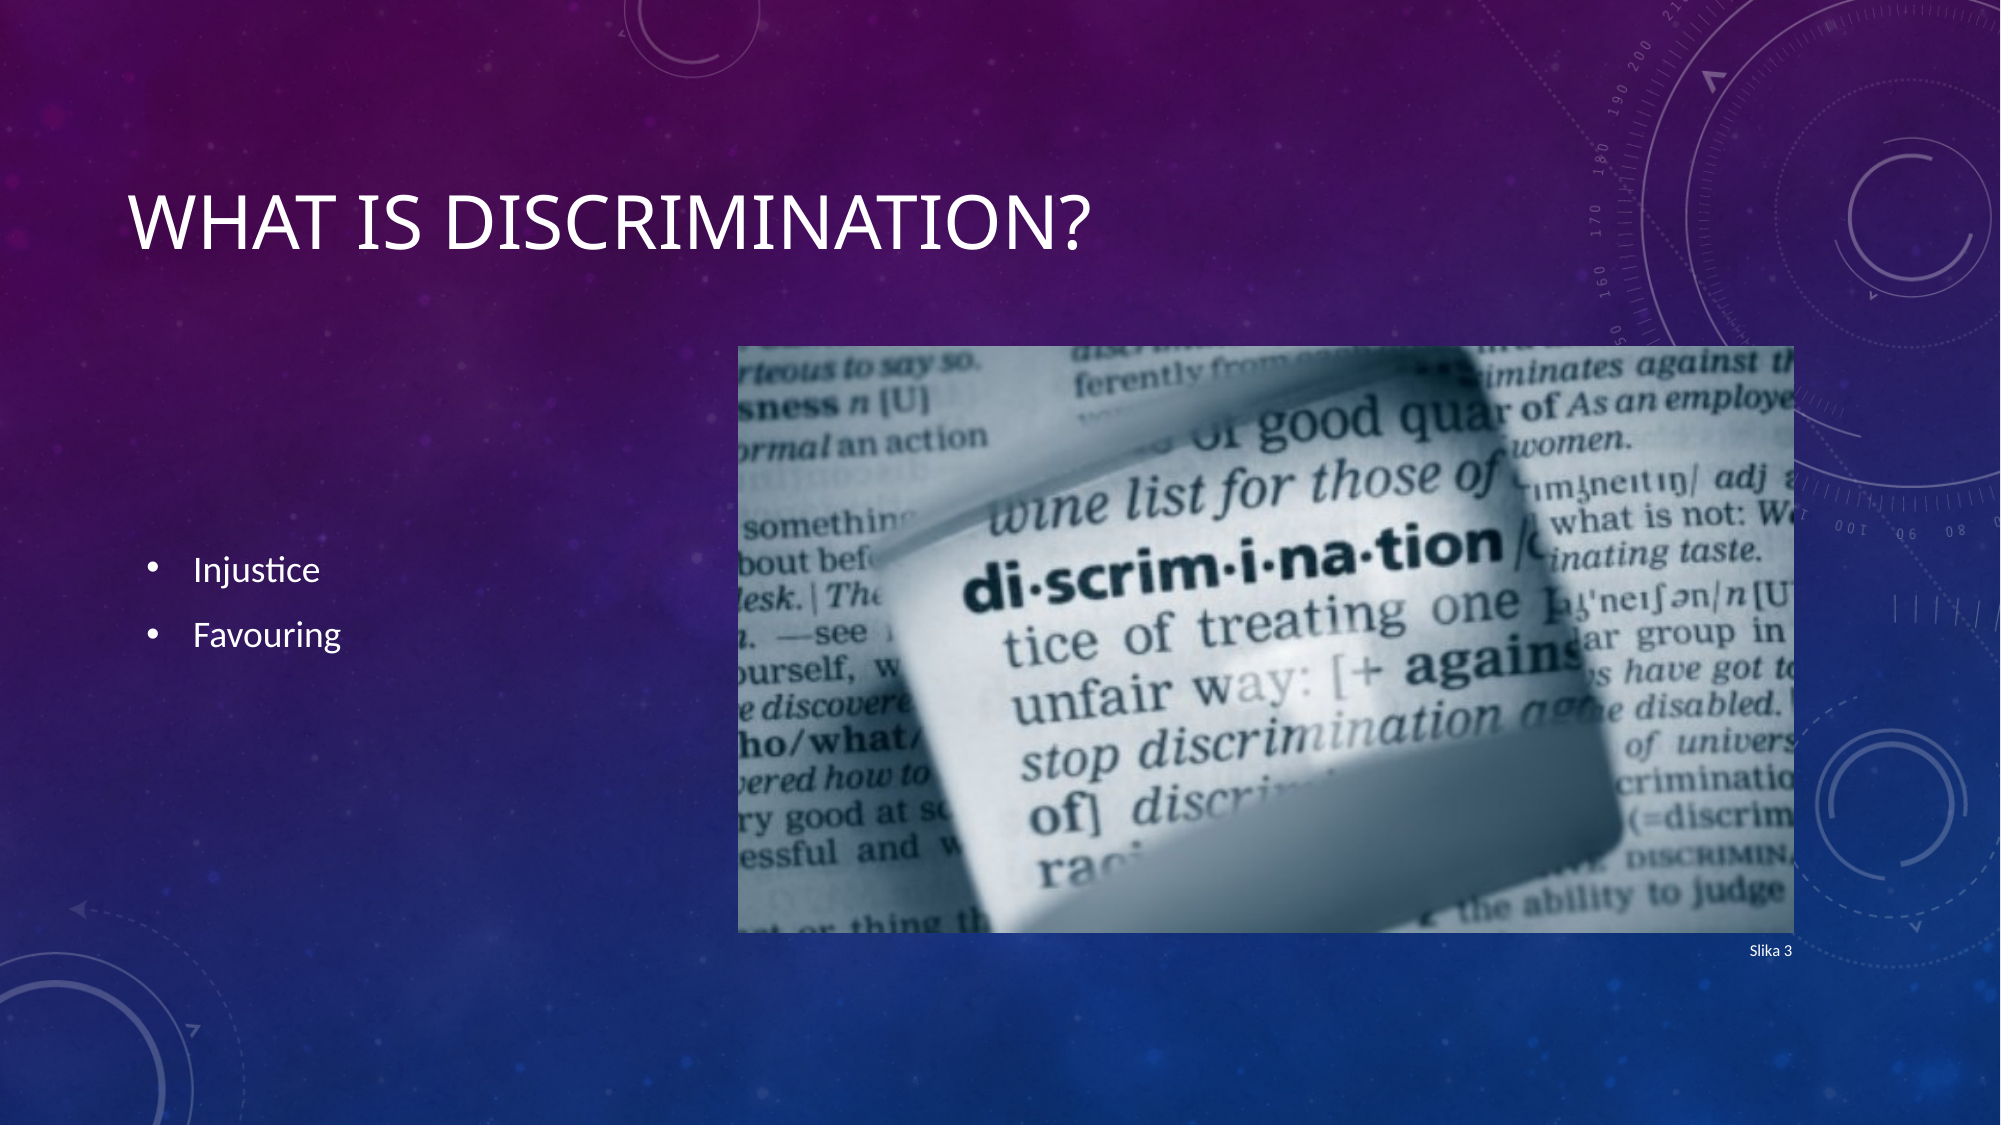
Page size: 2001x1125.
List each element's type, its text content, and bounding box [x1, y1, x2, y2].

text_box Slika 3 [1735, 932, 2000, 968]
picture [0, 0, 2001, 1125]
list Injustice Favouring [131, 300, 1152, 900]
title WHAT IS DISCRIMINATION? [112, 99, 1775, 339]
